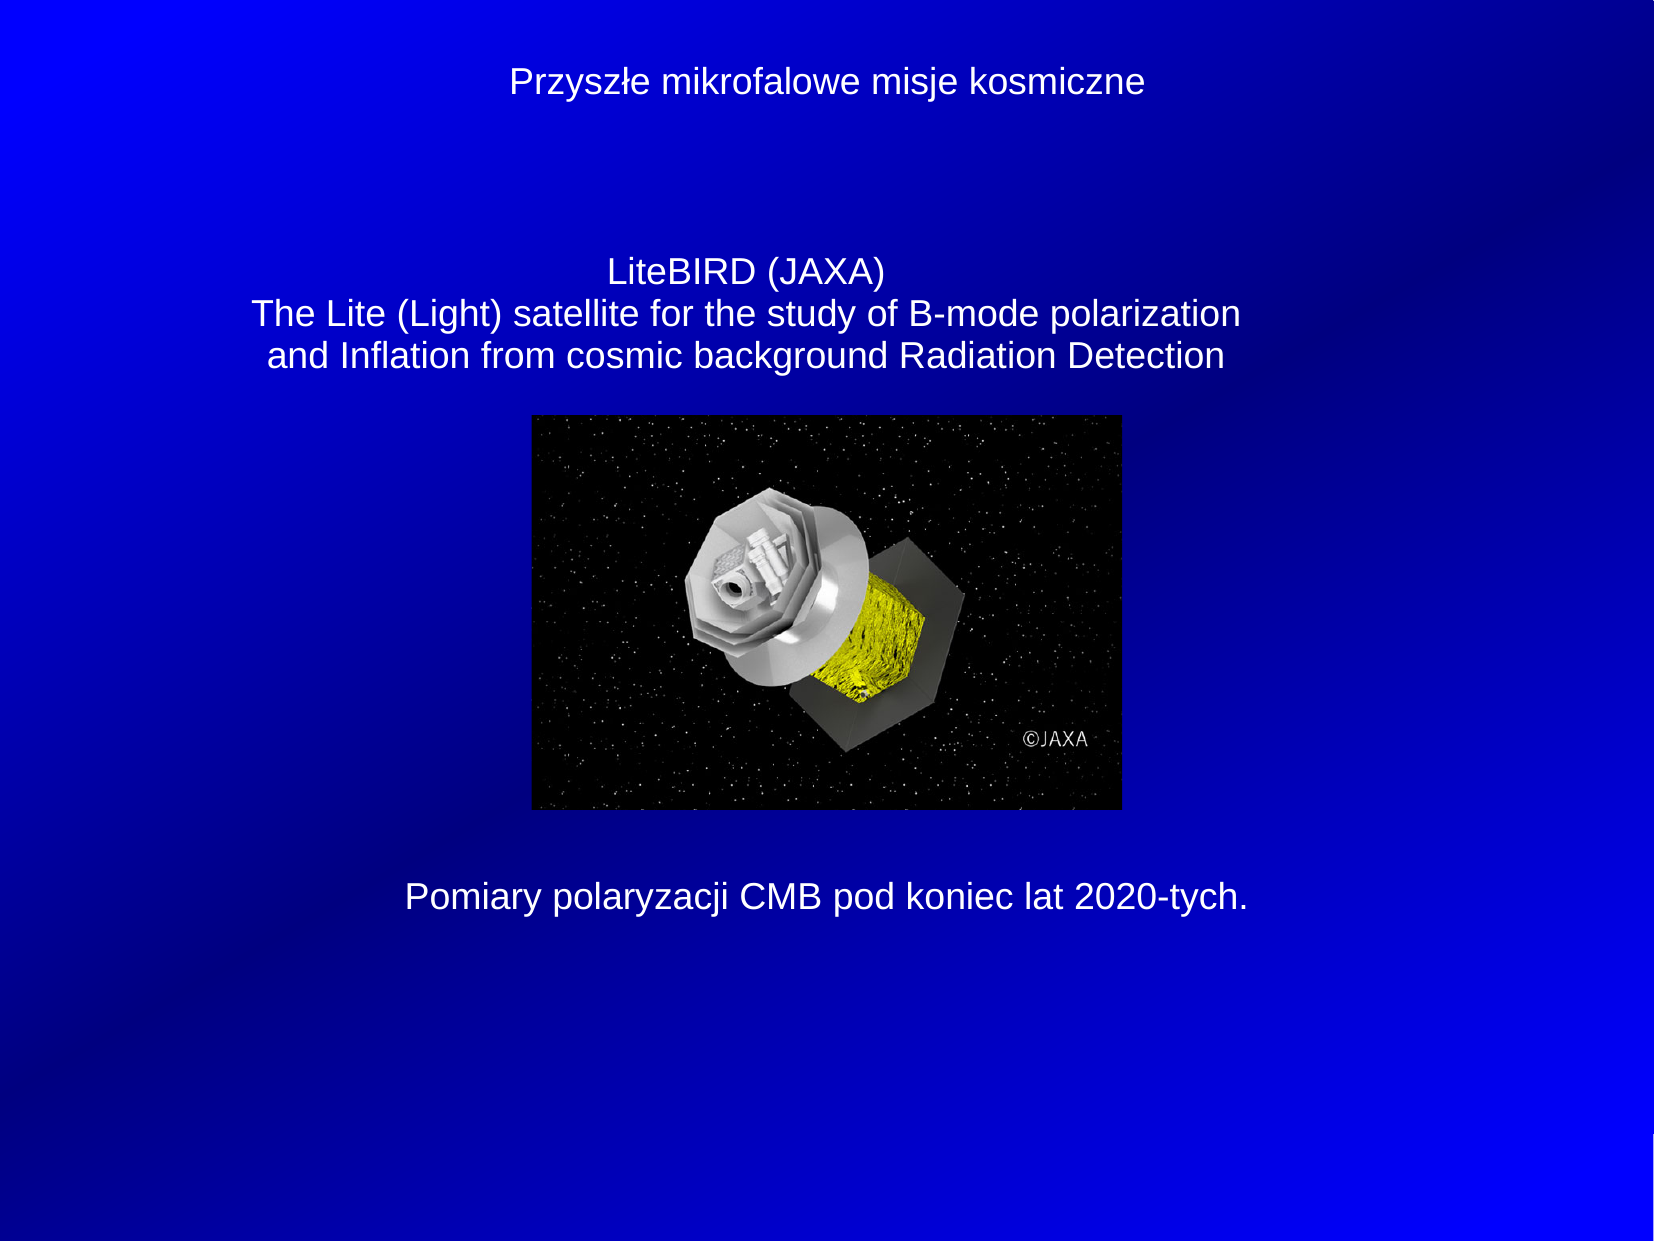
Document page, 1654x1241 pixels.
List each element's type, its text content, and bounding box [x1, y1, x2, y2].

text_box Przyszłe mikrofalowe misje kosmiczne [494, 53, 1161, 110]
picture [531, 415, 1123, 810]
text_box Pomiary polaryzacji CMB pod koniec lat 2020-tych. [389, 868, 1264, 925]
text_box LiteBIRD (JAXA) The Lite (Light) satellite for the study of B-mode polarization and Inflation from cosmic background Radiation Detection [236, 243, 1257, 384]
